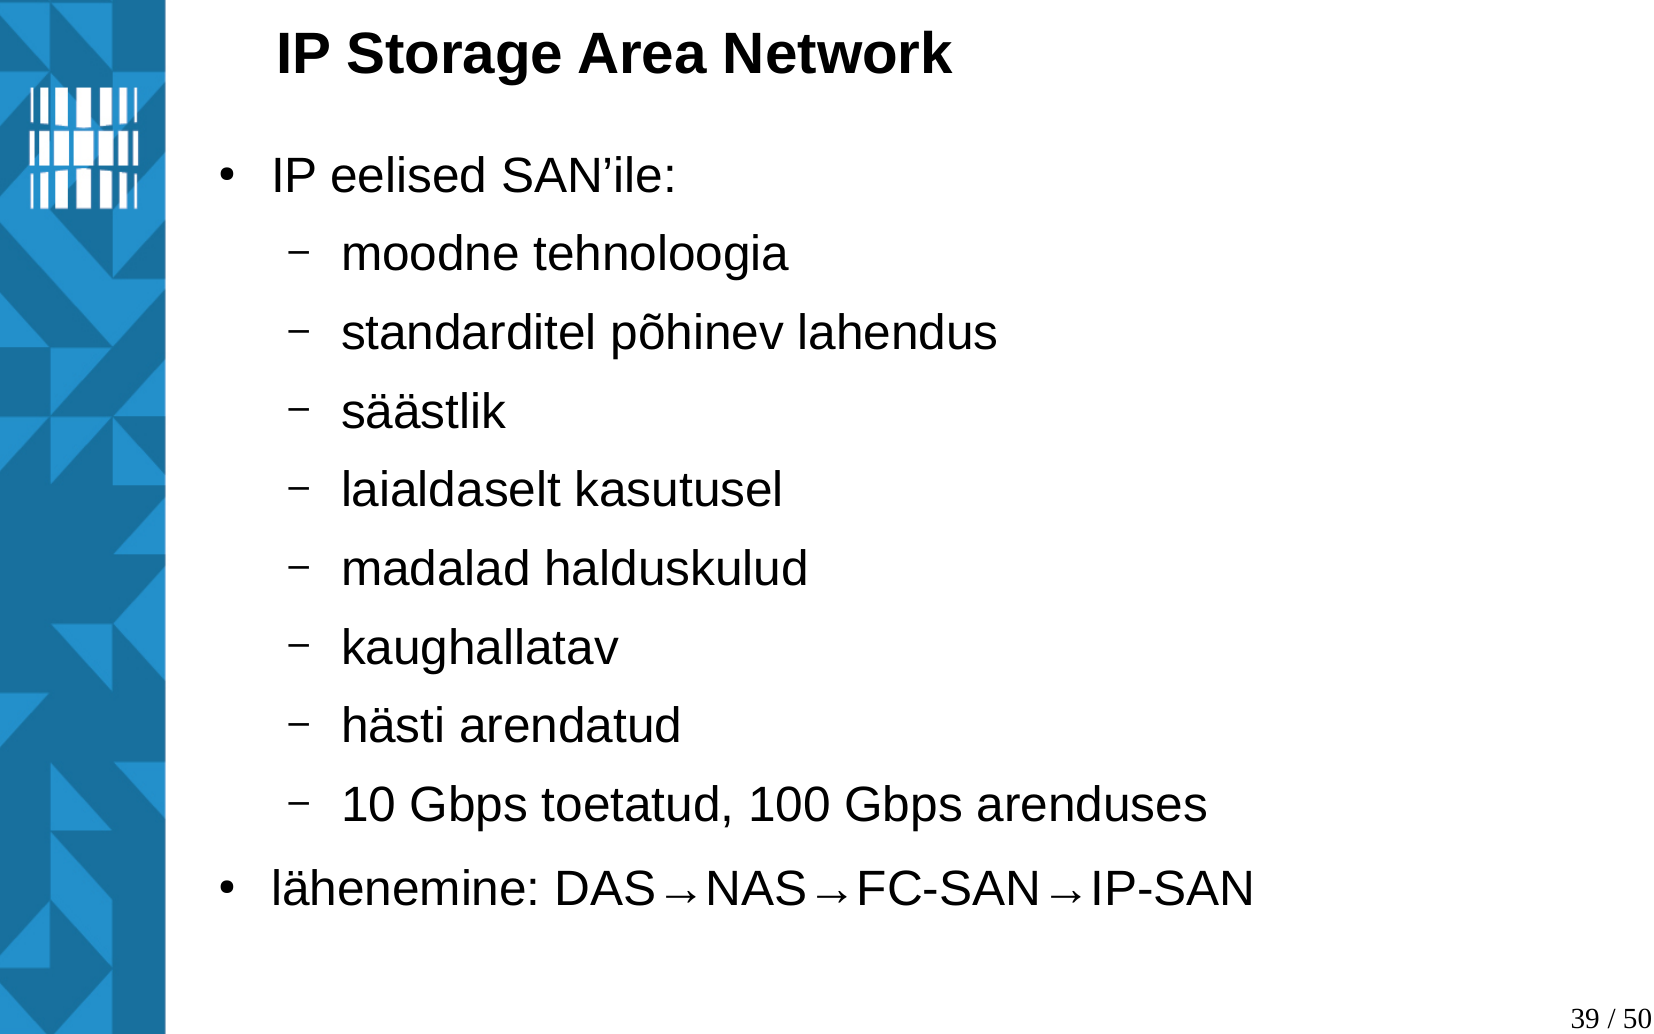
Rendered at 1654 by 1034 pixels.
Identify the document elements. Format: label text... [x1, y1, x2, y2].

list IP eelised SAN’ile: moodne tehnoloogia standarditel põhinev lahendus säästlik laialdaselt kasutusel madalad halduskulud kaughallatav hästi arendatud 10 Gbps toetatud, 100 Gbps arenduses lähenemine: DAS→NAS→FC-SAN→IP-SAN [200, 147, 1501, 922]
title IP Storage Area Network [276, 11, 1501, 95]
